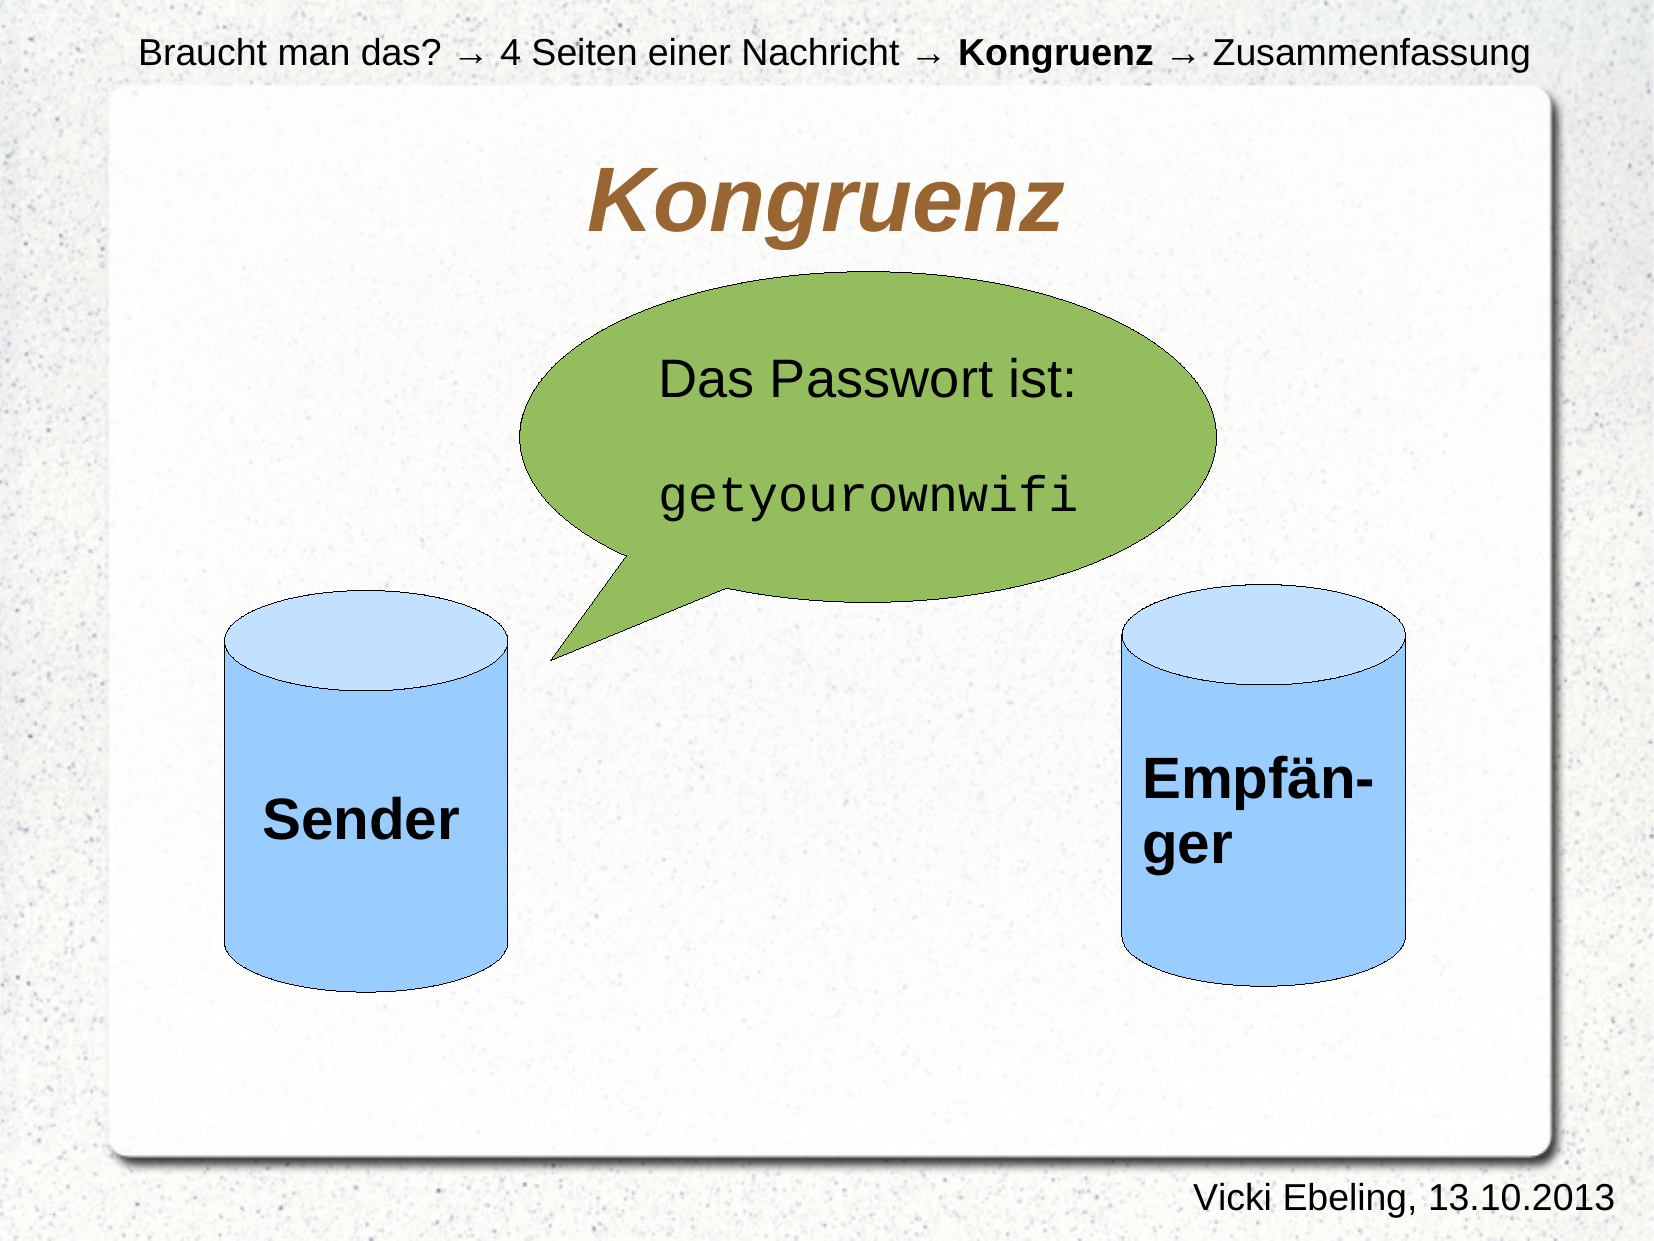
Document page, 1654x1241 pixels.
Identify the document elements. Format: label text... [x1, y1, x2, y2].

text_box Vicki Ebeling, 13.10.2013 [1178, 1169, 1630, 1227]
text_box [1121, 635, 1406, 987]
text_box Sender [247, 779, 476, 860]
text_box Empfän- ger [1127, 738, 1391, 883]
text_box [224, 646, 508, 993]
text_box Das Passwort ist: getyourownwifi [519, 271, 1217, 661]
text_box Braucht man das? → 4 Seiten einer Nachricht → Kongruenz → Zusammenfassung [123, 23, 1546, 81]
picture [0, 0, 1654, 1241]
title Kongruenz [118, 96, 1536, 304]
